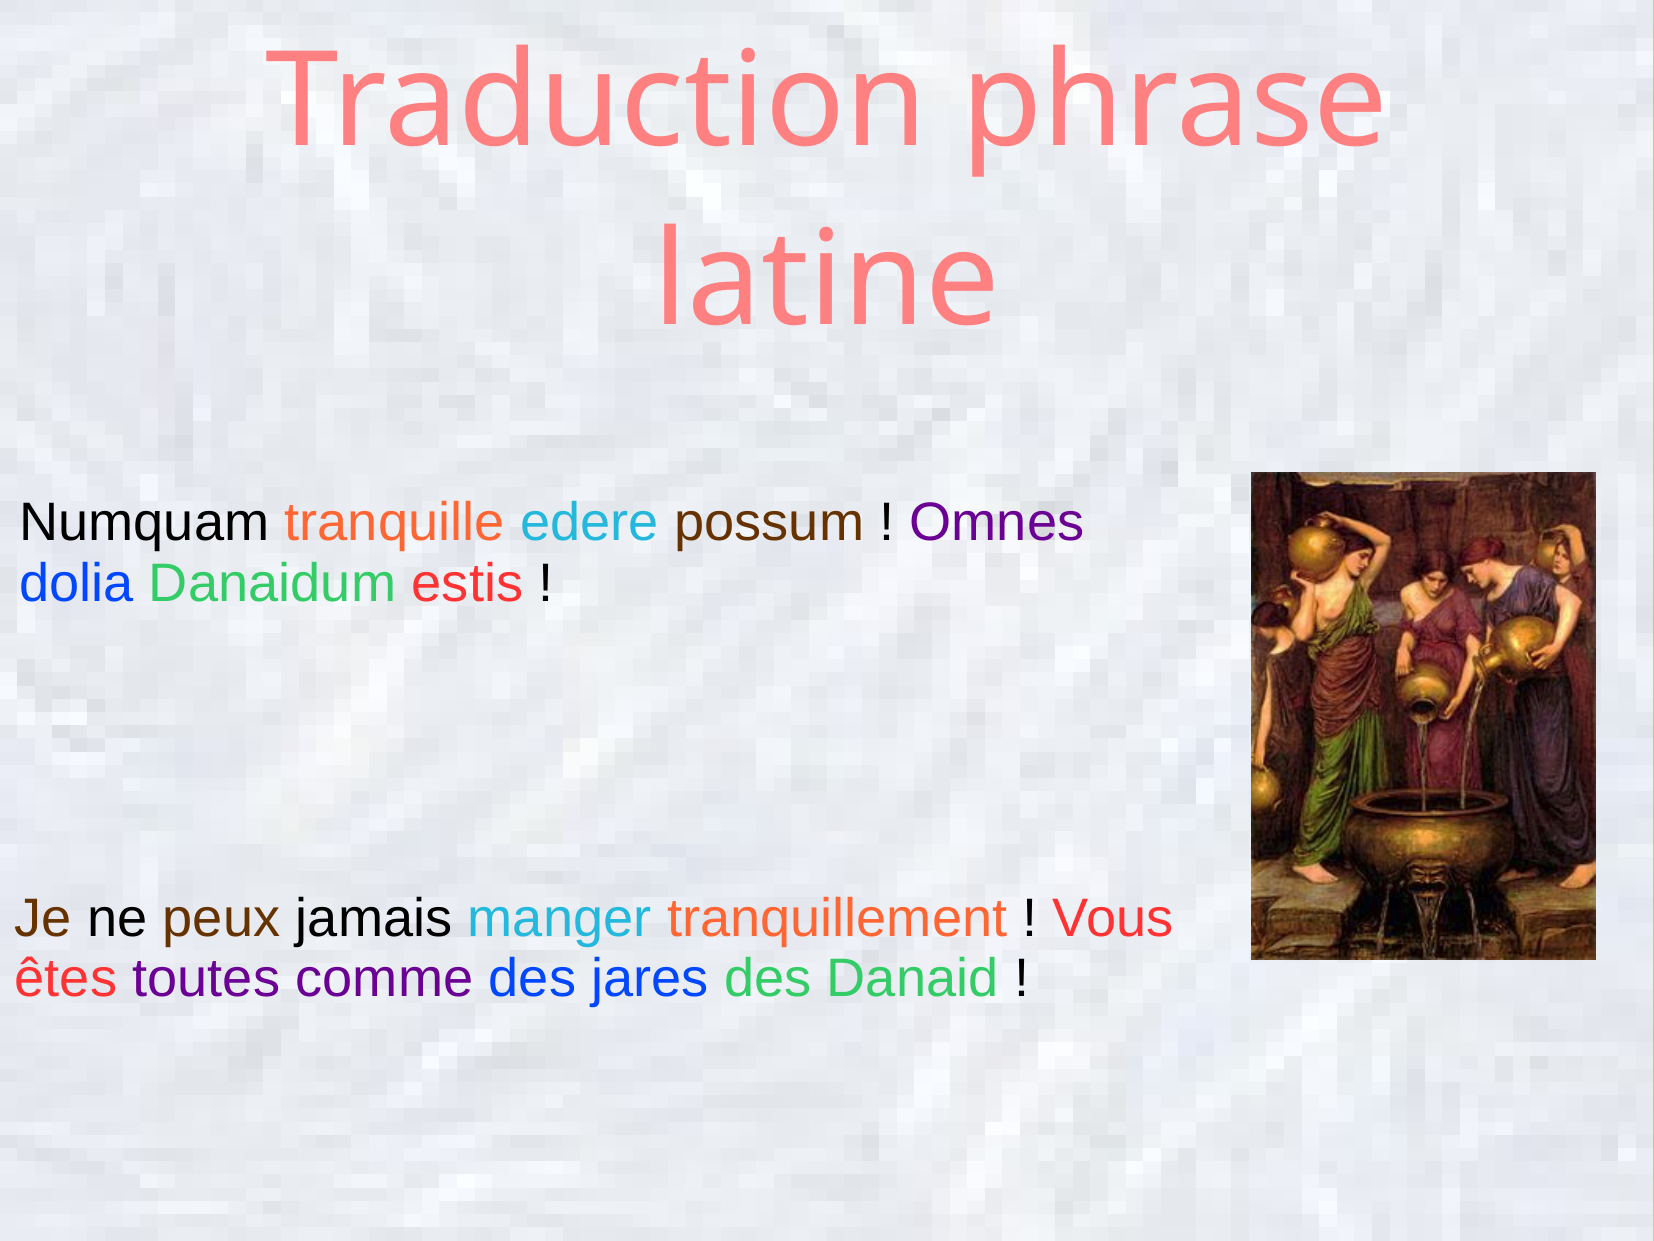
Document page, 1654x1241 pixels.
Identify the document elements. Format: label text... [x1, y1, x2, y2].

text_box Je ne peux jamais manger tranquillement ! Vous êtes toutes comme des jares des Danaid ! [0, 879, 1205, 1016]
title Traduction phrase latine [82, 0, 1571, 369]
text_box Numquam tranquille edere possum ! Omnes dolia Danaidum estis ! [4, 484, 1182, 621]
picture [0, 0, 1654, 1241]
